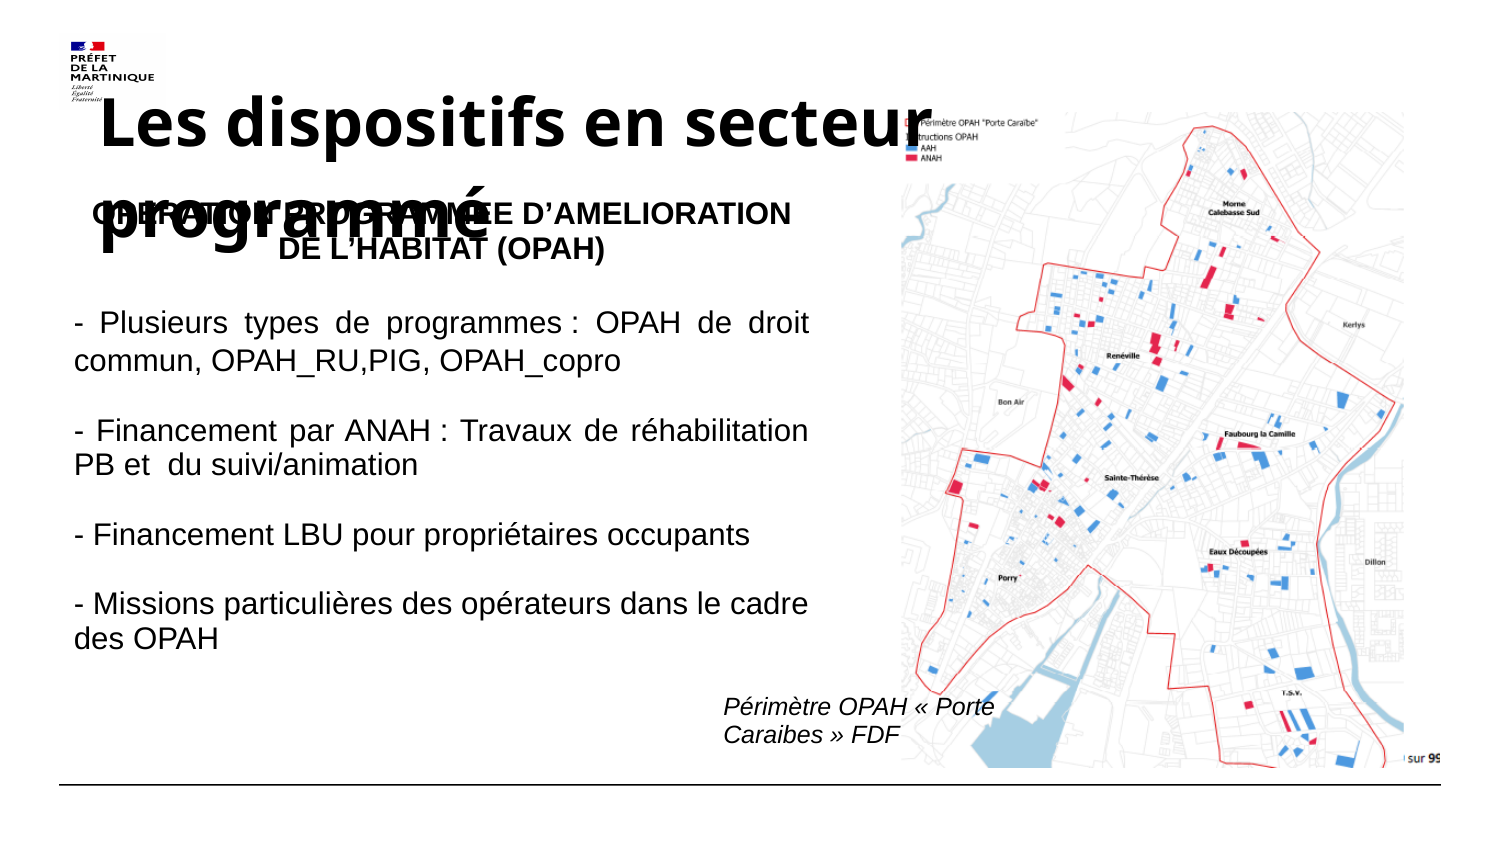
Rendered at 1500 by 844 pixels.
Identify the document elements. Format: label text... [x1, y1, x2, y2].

picture [897, 112, 1440, 768]
picture [59, 33, 166, 110]
text_box OPERATION PROGRAMMEE D’AMELIORATION DE L’HABITAT (OPAH) - Plusieurs types de programmes : OPAH de droit commun, OPAH_RU,PIG, OPAH_copro - Financement par ANAH : Travaux de réhabilitation PB et du suivi/animation - Financement LBU pour propriétaires occupants - Missions particulières des opérateurs dans le cadre des OPAH [59, 188, 839, 844]
text_box Périmètre OPAH « Porte Caraibes » FDF [708, 685, 1016, 756]
text_box Les dispositifs en secteur programmé [83, 67, 1312, 164]
